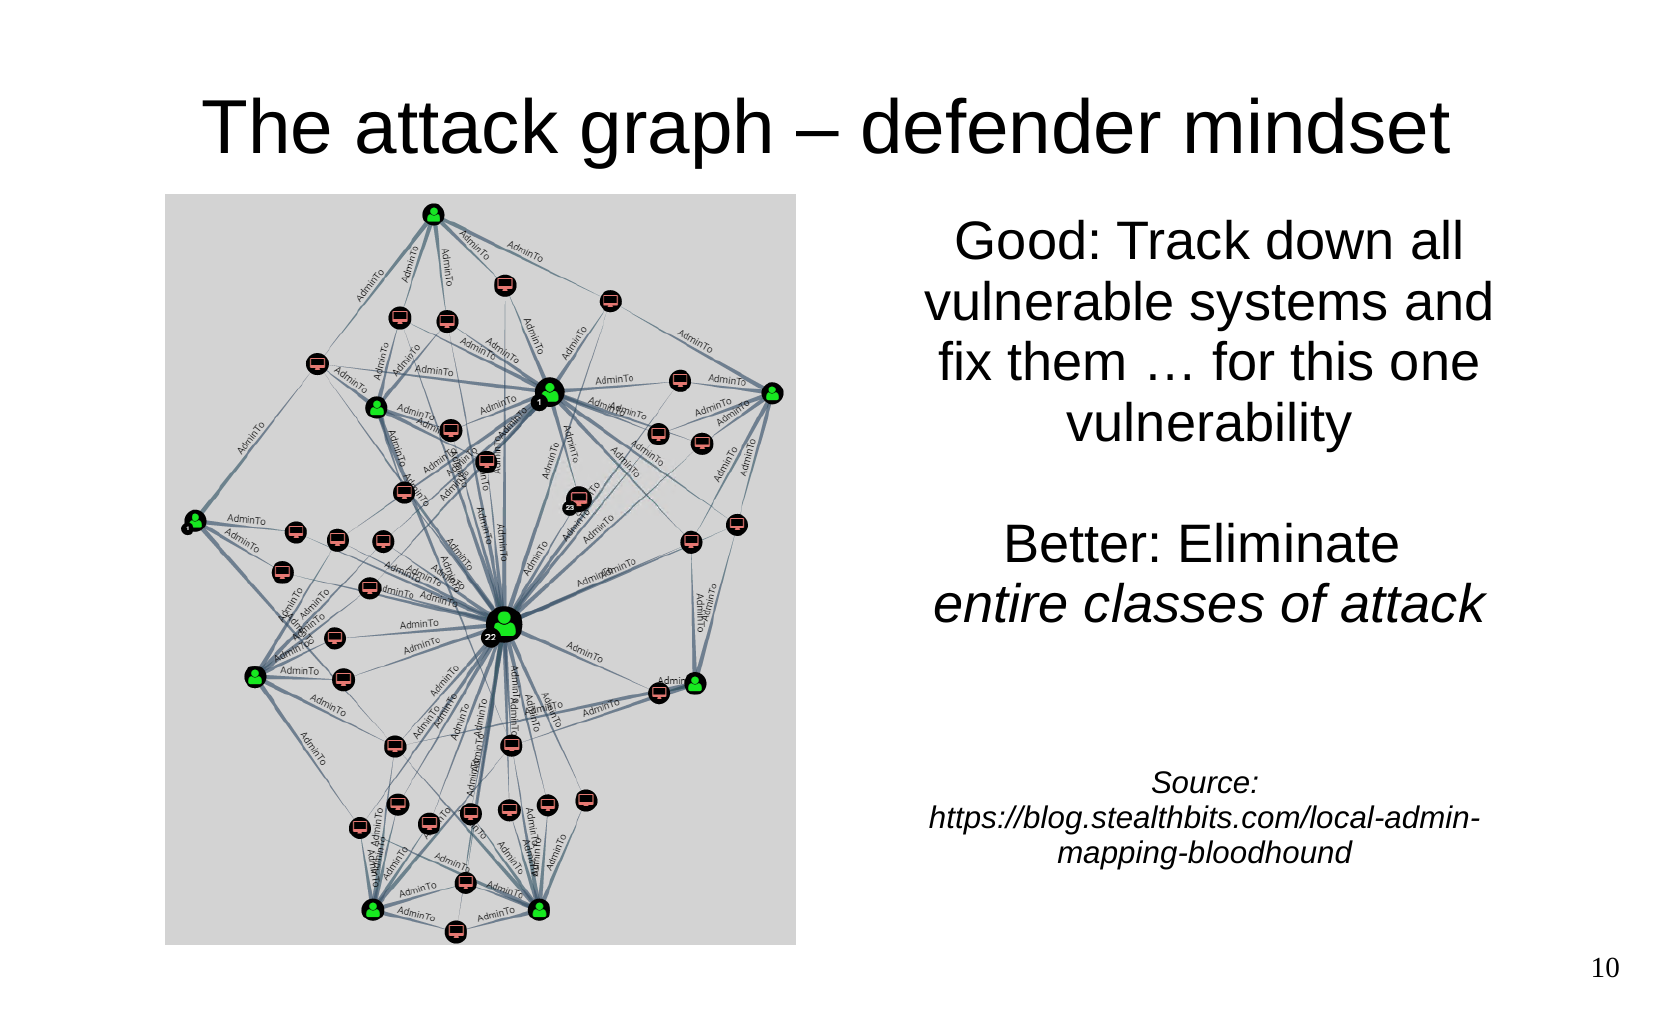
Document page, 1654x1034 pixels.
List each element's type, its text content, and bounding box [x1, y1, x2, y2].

picture [165, 194, 796, 946]
title The attack graph – defender mindset [82, 41, 1571, 214]
subtitle Source: https://blog.stealthbits.com/local-admin-mapping-bloodhound [915, 765, 1496, 871]
text_box <number> [1560, 951, 1621, 1023]
text_box Good: Track down all vulnerable systems and fix them … for this one vulnerability Better: Eliminate entire classes of attack [919, 210, 1501, 661]
